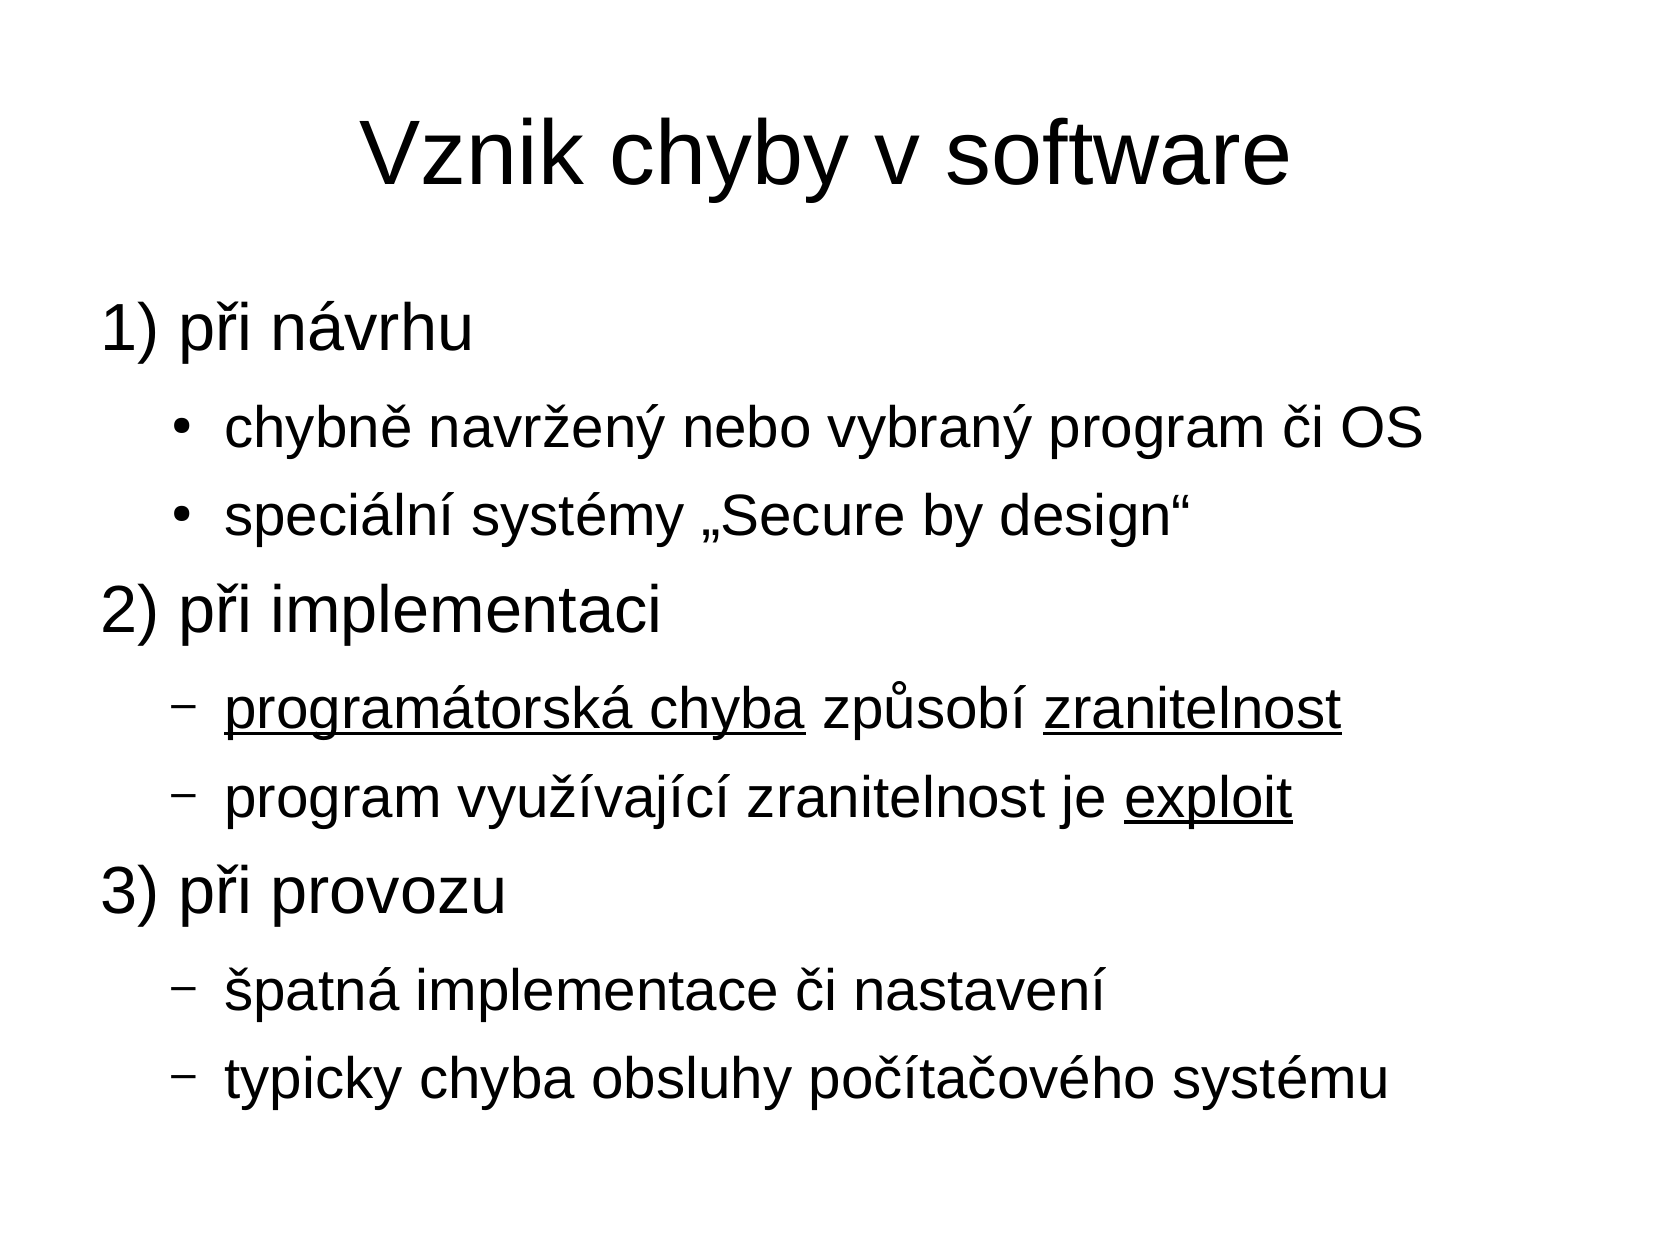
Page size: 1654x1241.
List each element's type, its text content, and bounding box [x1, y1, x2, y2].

title Vznik chyby v software [82, 56, 1571, 250]
list při návrhu chybně navržený nebo vybraný program či OS speciální systémy „Secure by design“ při implementaci programátorská chyba způsobí zranitelnost program využívající zranitelnost je exploit při provozu špatná implementace či nastavení typicky chyba obsluhy počítačového systému [82, 290, 1571, 1112]
